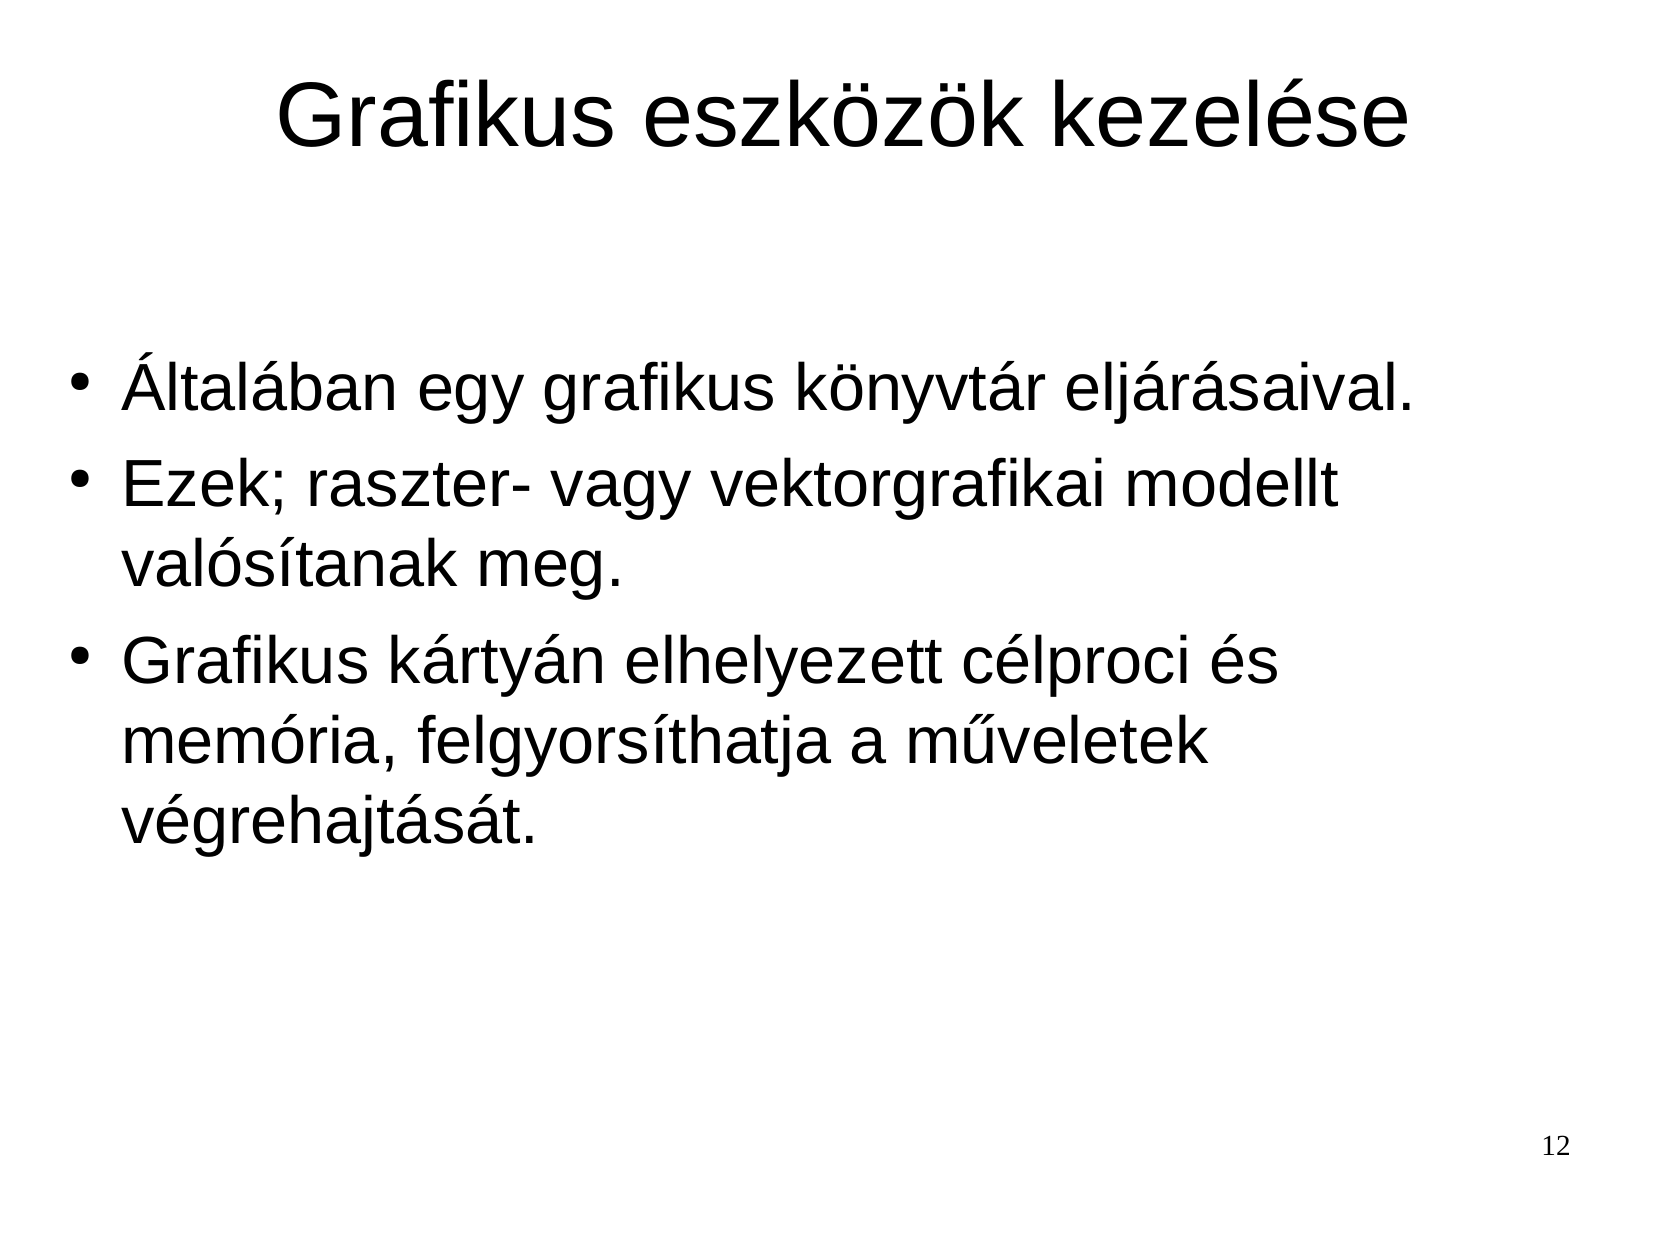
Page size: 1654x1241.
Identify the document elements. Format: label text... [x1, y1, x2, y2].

title Grafikus eszközök kezelése [124, 6, 1530, 214]
list Általában egy grafikus könyvtár eljárásaival. Ezek; raszter- vagy vektorgrafikai modellt valósítanak meg. Grafikus kártyán elhelyezett célproci és memória, felgyorsíthatja a műveletek végrehajtását. [35, 335, 1586, 1081]
